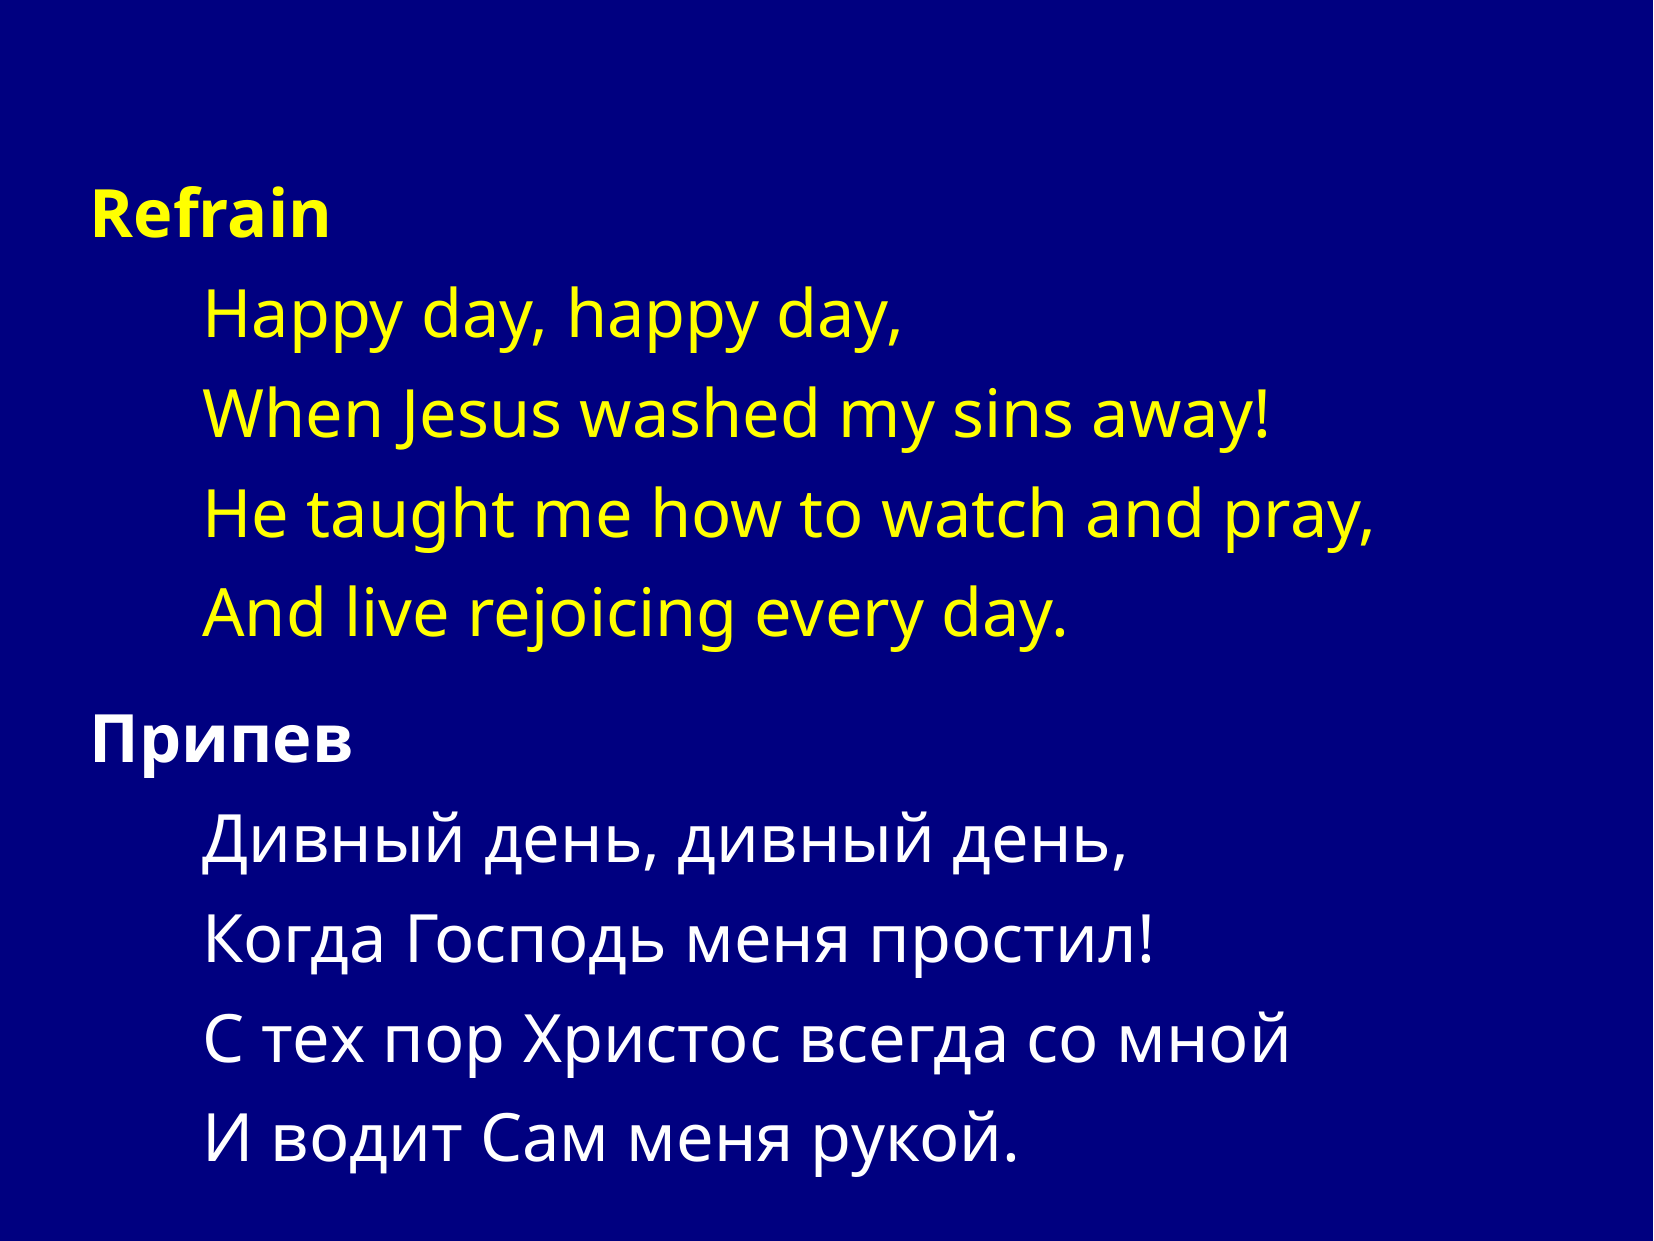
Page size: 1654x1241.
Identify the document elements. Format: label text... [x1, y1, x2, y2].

text_box Припев Дивный день, дивный день, Когда Господь меня простил! С тех пор Христос всегда со мной И водит Сам меня рукой. [75, 675, 1576, 1163]
text_box Refrain Happy day, happy day, When Jesus washed my sins away! He taught me how to watch and pray, And live rejoicing every day. [75, 150, 1576, 638]
